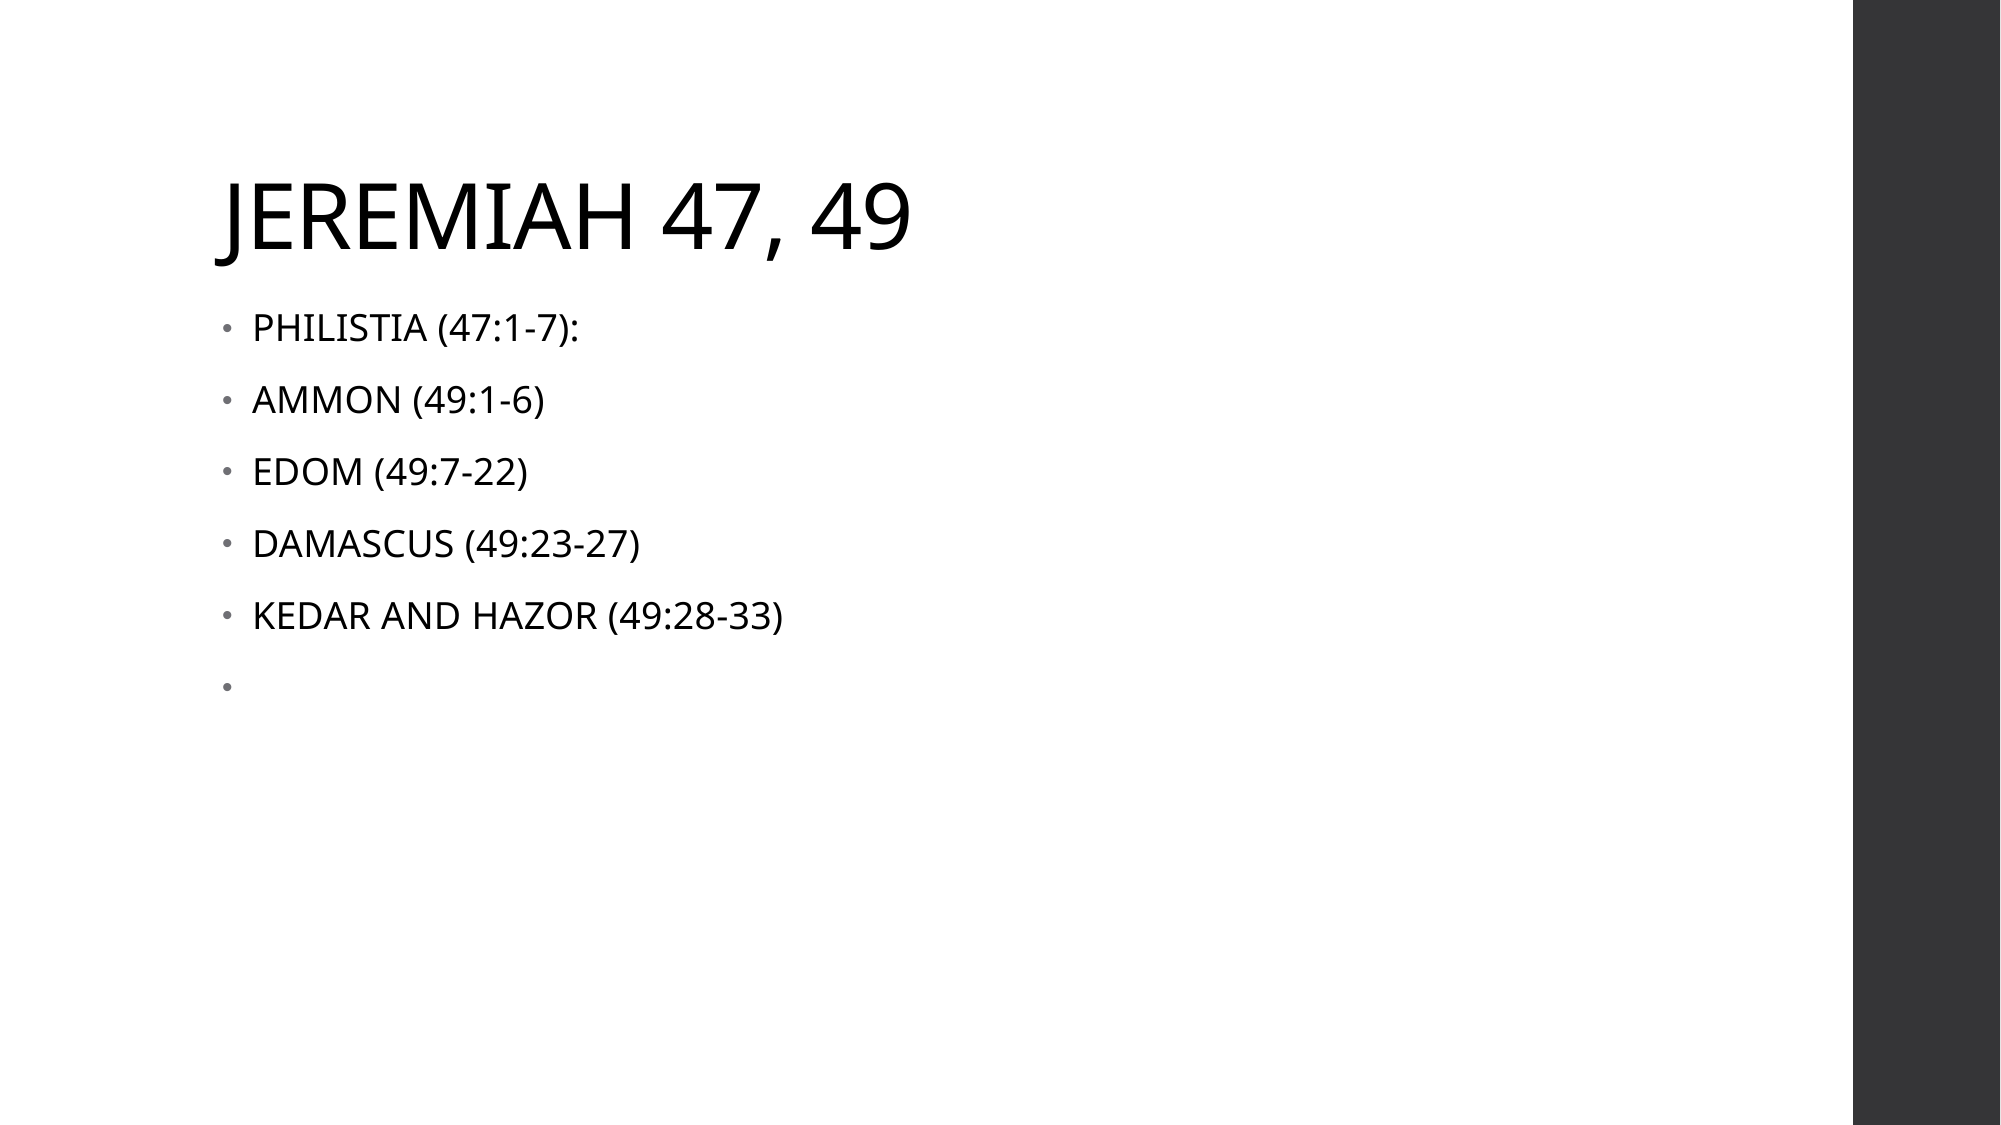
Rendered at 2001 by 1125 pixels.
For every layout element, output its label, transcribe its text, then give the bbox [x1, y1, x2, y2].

title JEREMIAH 47, 49 [206, 60, 1797, 278]
list PHILISTIA (47:1-7): AMMON (49:1-6) EDOM (49:7-22) DAMASCUS (49:23-27) KEDAR AND HAZOR (49:28-33) [206, 299, 1617, 1014]
